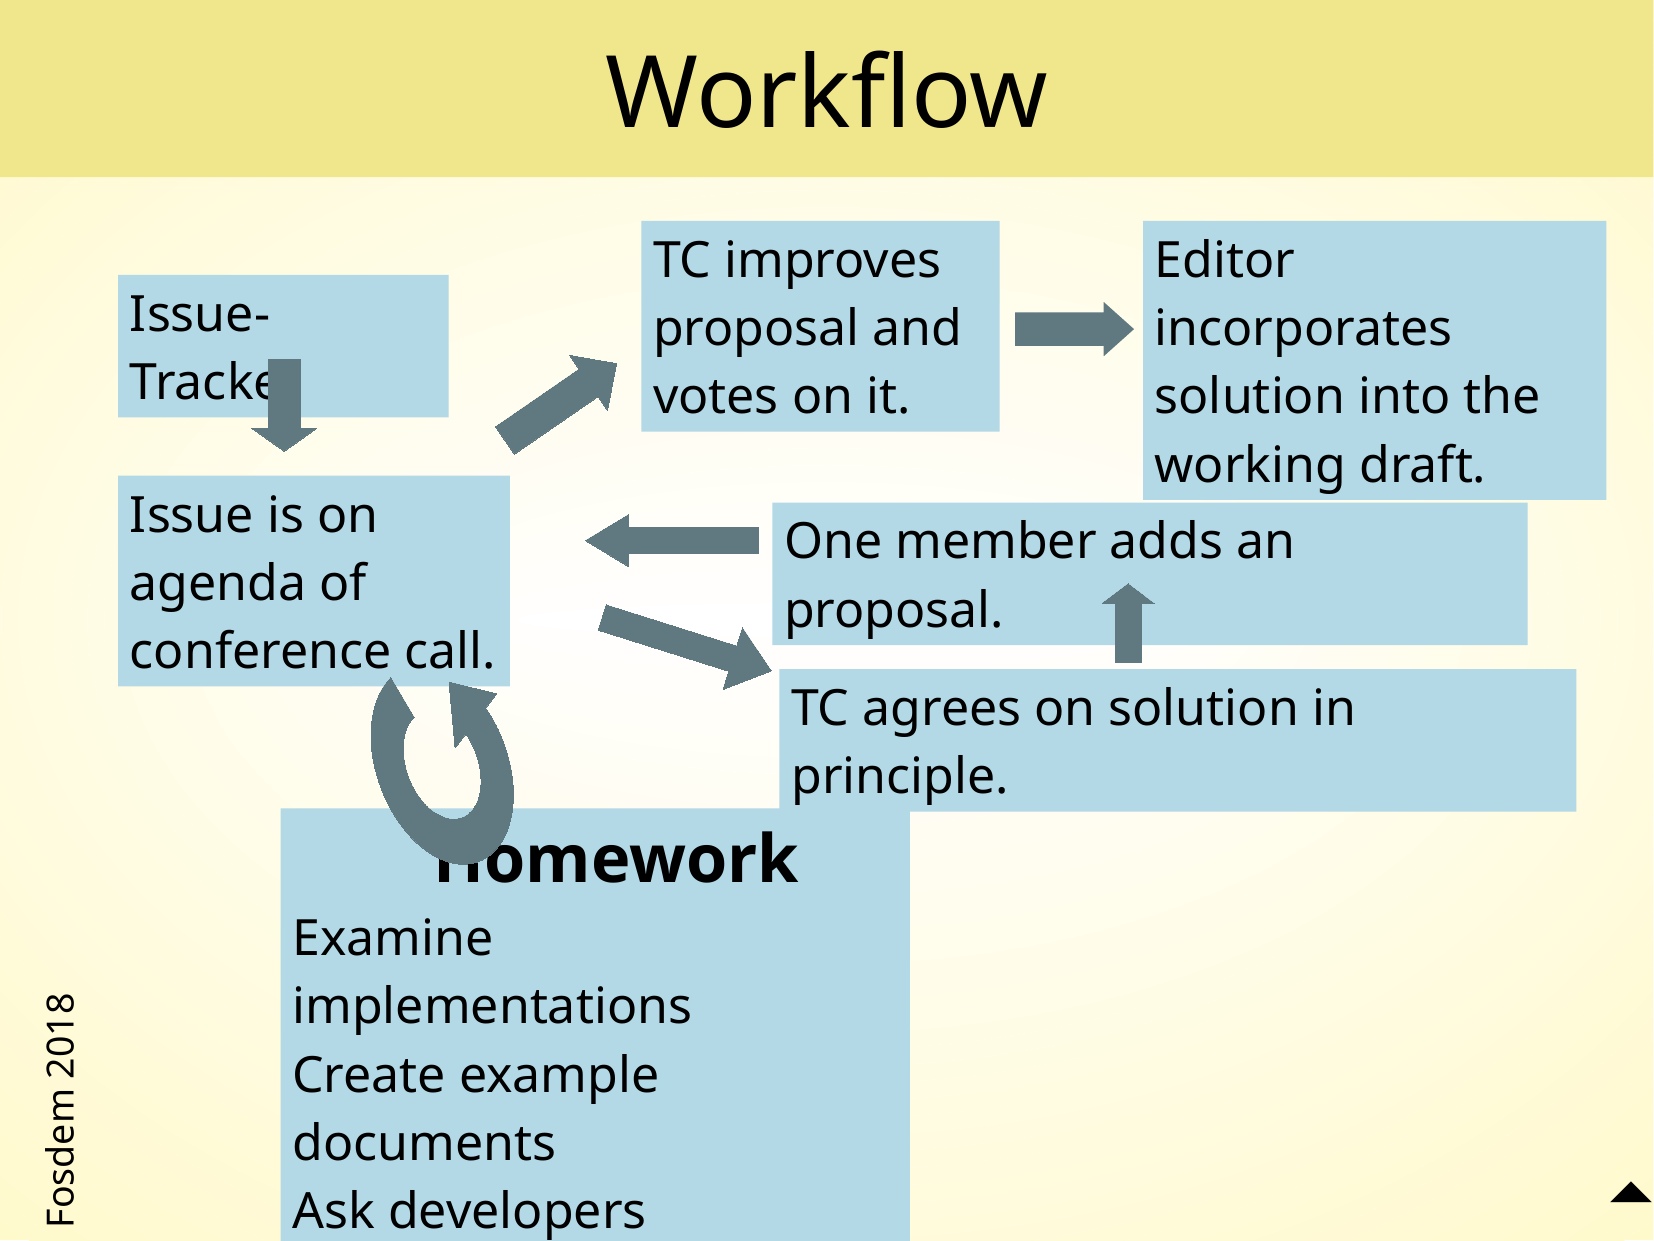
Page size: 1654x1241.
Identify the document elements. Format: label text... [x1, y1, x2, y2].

text_box Issue is on agenda of conference call. [118, 475, 510, 684]
text_box TC agrees on solution in principle. [779, 669, 1577, 742]
text_box Editor incorporates solution into the working draft. [1143, 220, 1607, 427]
text_box [1015, 302, 1135, 357]
text_box [585, 514, 759, 567]
text_box Issue-Tracker [118, 274, 449, 348]
text_box Homework Examine implementations Create example documents Ask developers Discuss on mailing list [280, 808, 910, 1138]
text_box TC improves proposal and votes on it. [641, 220, 1000, 427]
text_box One member adds an proposal. [772, 502, 1528, 576]
text_box [495, 355, 617, 455]
title Workflow [0, 0, 1654, 178]
text_box [251, 359, 317, 452]
text_box [1102, 583, 1155, 663]
text_box [598, 604, 772, 690]
text_box [371, 677, 514, 865]
text_box ⏶ [118, 1138, 1654, 1241]
